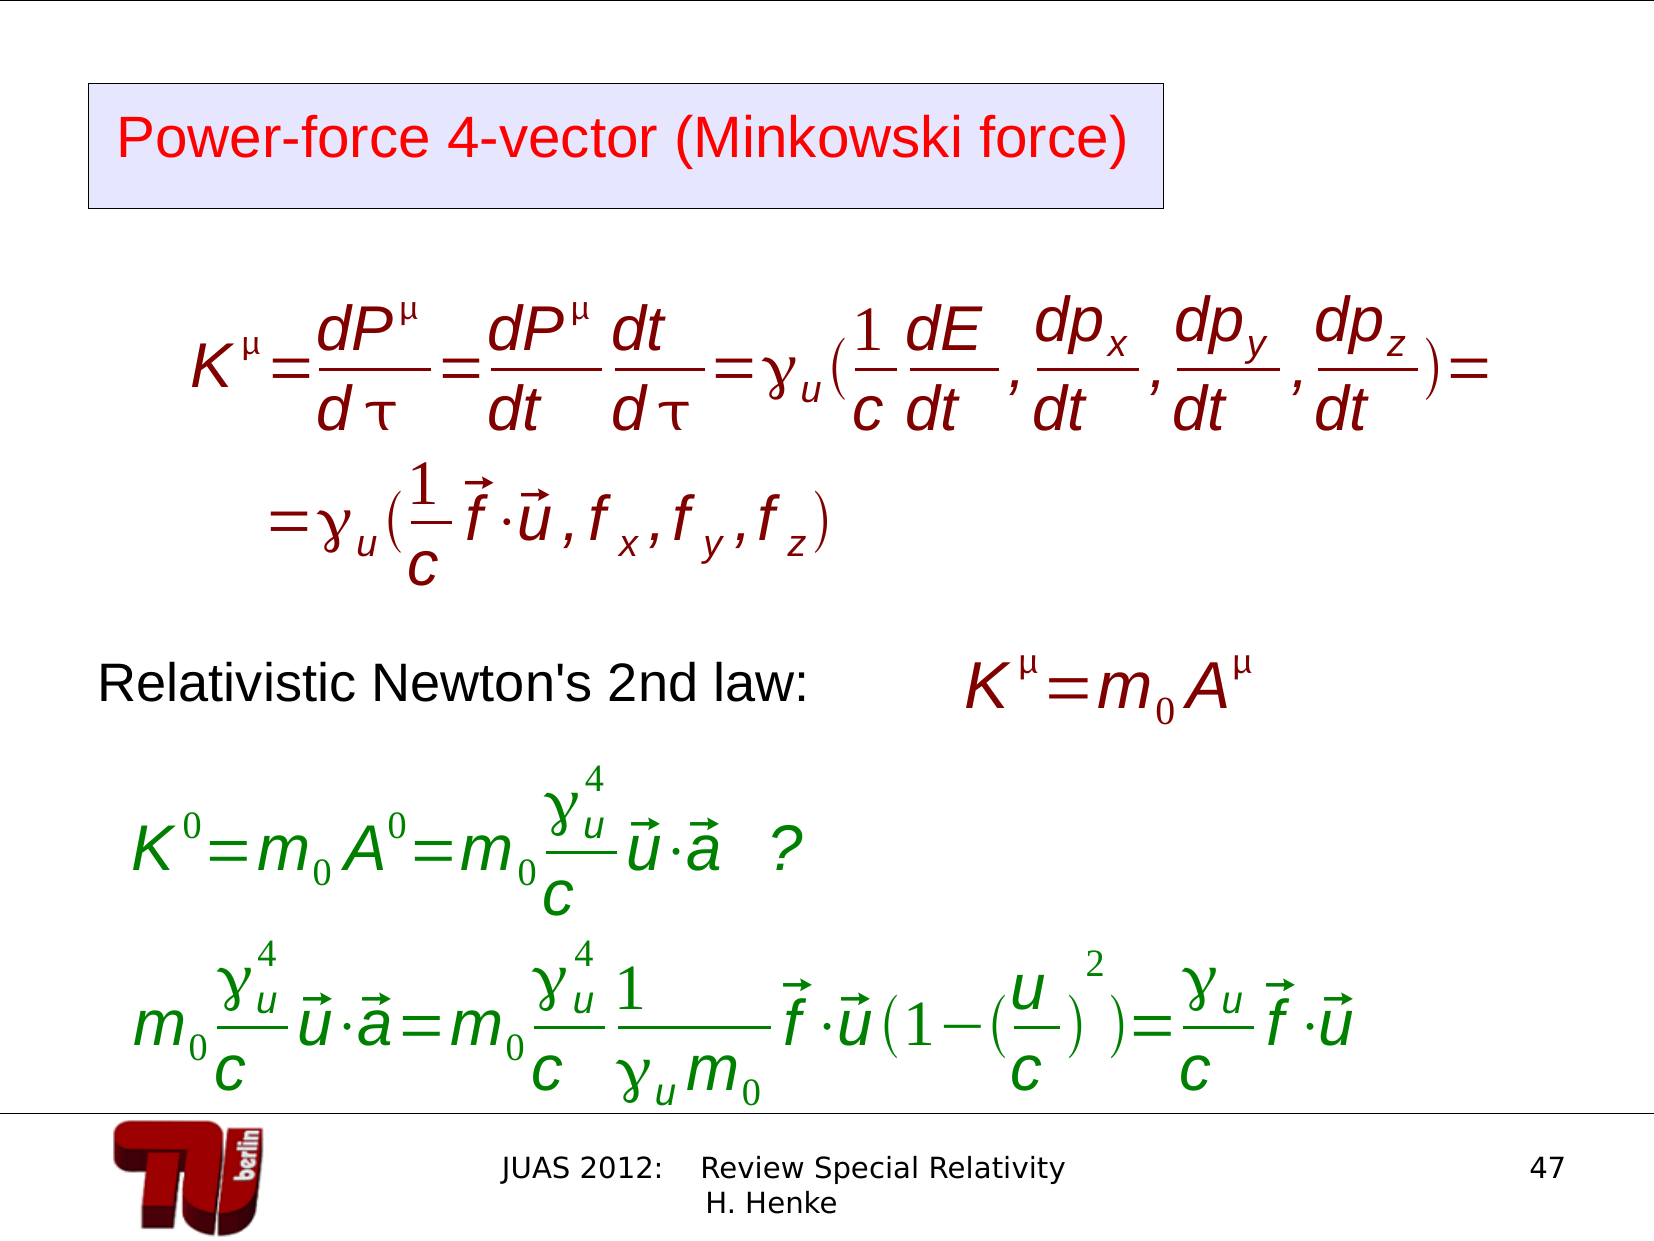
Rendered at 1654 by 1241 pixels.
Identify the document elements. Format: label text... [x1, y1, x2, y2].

text_box [88, 83, 1164, 209]
text_box Power-force 4-vector (Minkowski force) [101, 97, 1181, 177]
chart [958, 642, 1262, 733]
chart [184, 283, 1500, 599]
text_box Relativistic Newton's 2nd law: [82, 644, 841, 723]
chart [125, 756, 1361, 1115]
picture [112, 1119, 265, 1238]
